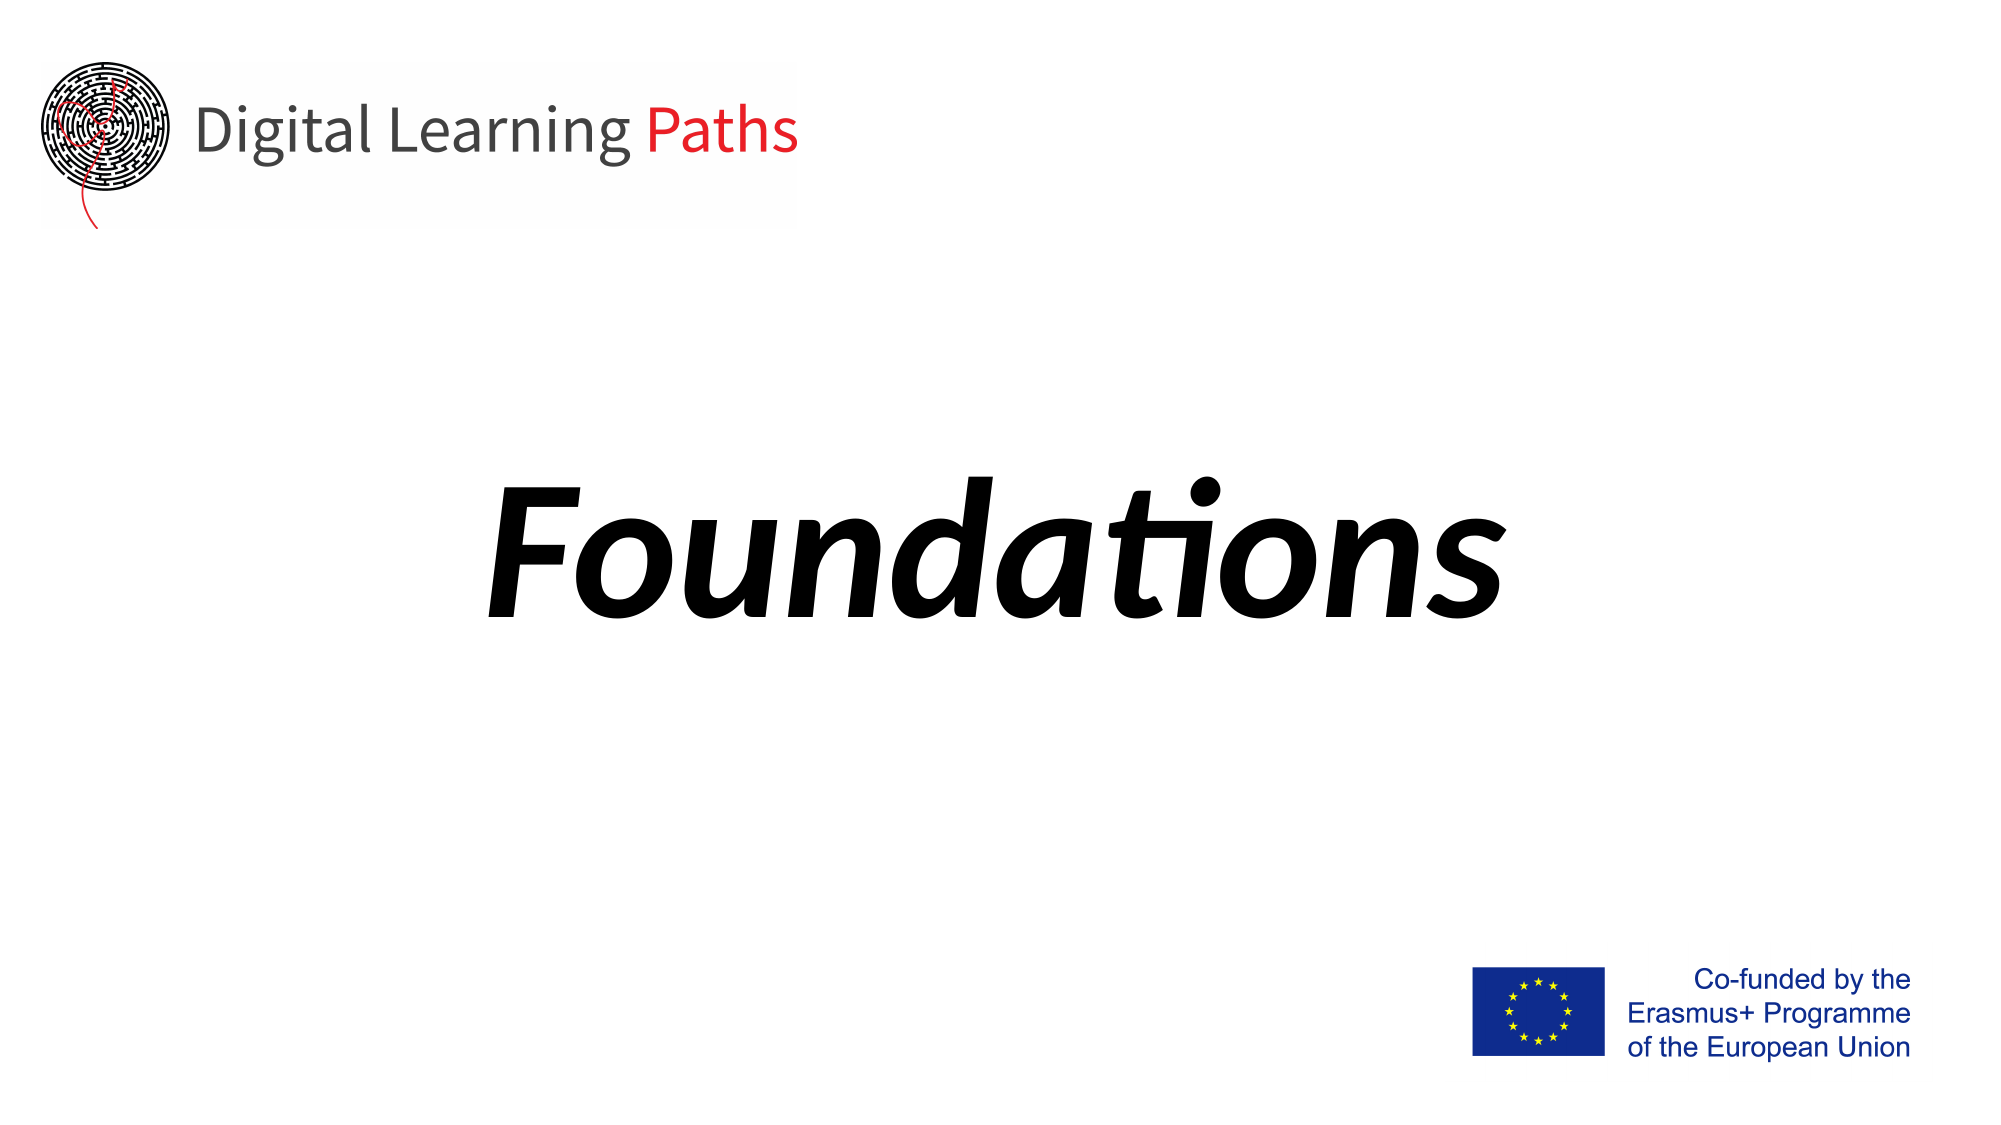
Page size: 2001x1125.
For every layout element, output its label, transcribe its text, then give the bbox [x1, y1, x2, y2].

text_box Foundations [468, 409, 1635, 668]
picture [41, 62, 797, 229]
picture [1445, 942, 1933, 1082]
